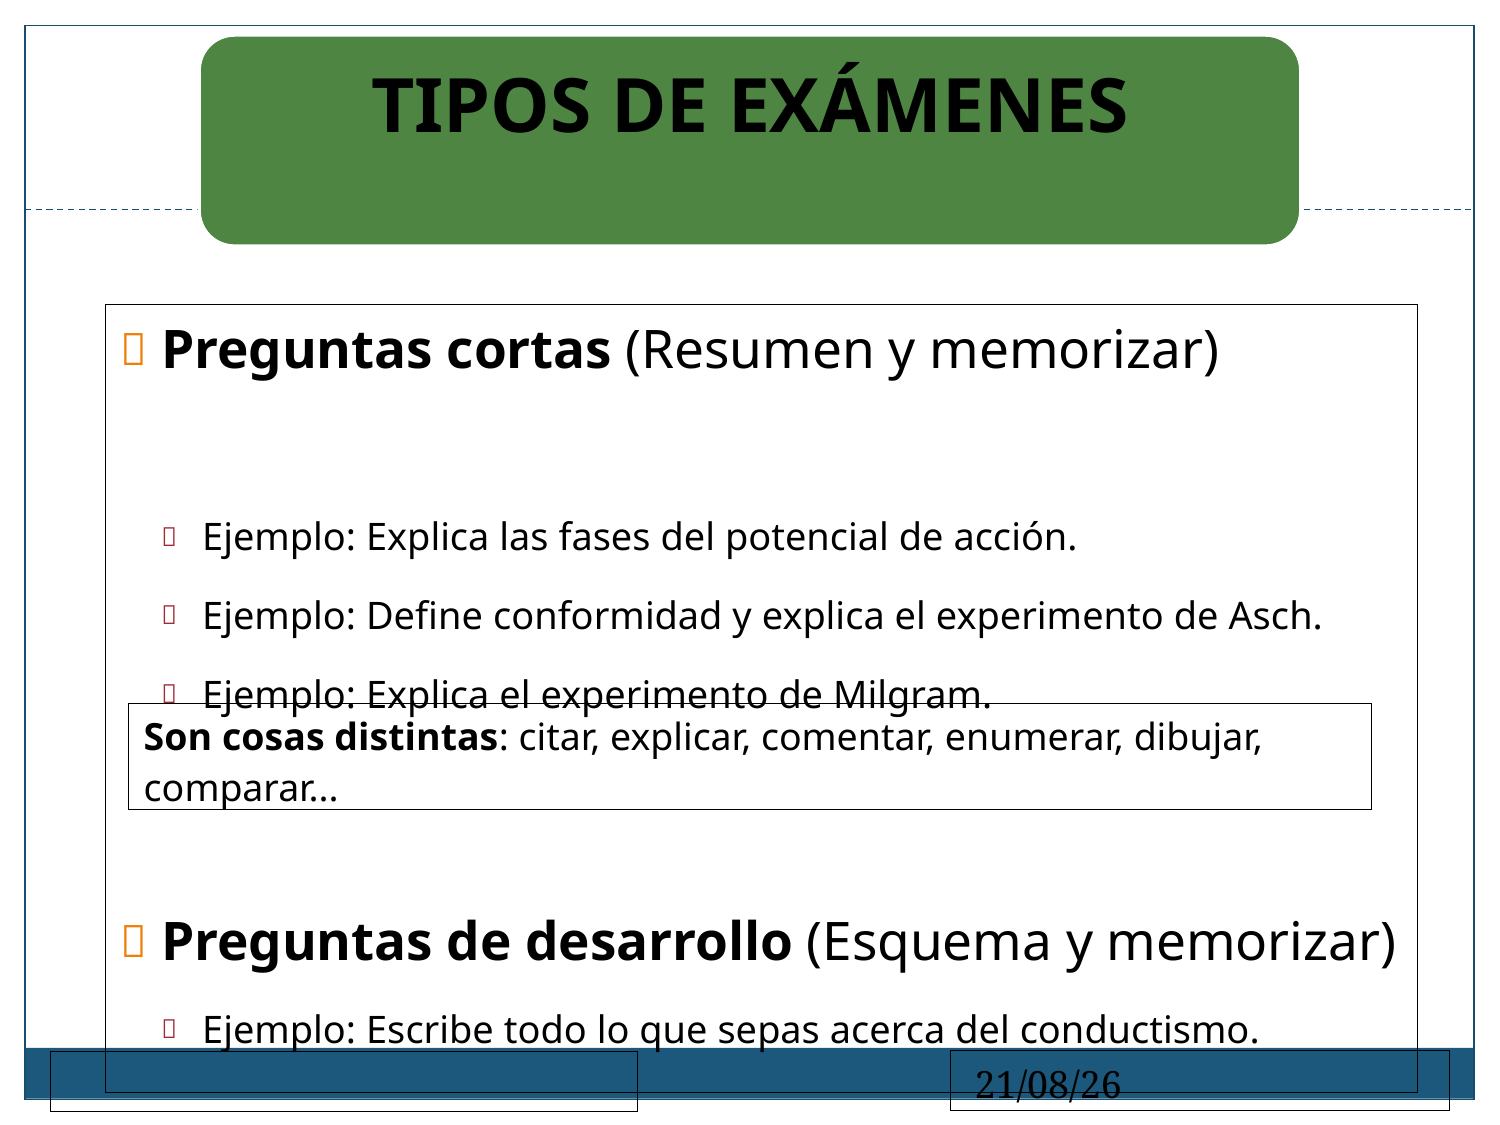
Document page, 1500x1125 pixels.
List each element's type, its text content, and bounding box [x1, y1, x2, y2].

text_box TIPOS DE EXÁMENES [199, 35, 1301, 247]
list Preguntas cortas (Resumen y memorizar) Ejemplo: Explica las fases del potencial de acción. Ejemplo: Define conformidad y explica el experimento de Asch. Ejemplo: Explica el experimento de Milgram. Preguntas de desarrollo (Esquema y memorizar) Ejemplo: Escribe todo lo que sepas acerca del conductismo. [105, 304, 1418, 1093]
text_box Son cosas distintas: citar, explicar, comentar, enumerar, dibujar, comparar... [128, 703, 1372, 810]
